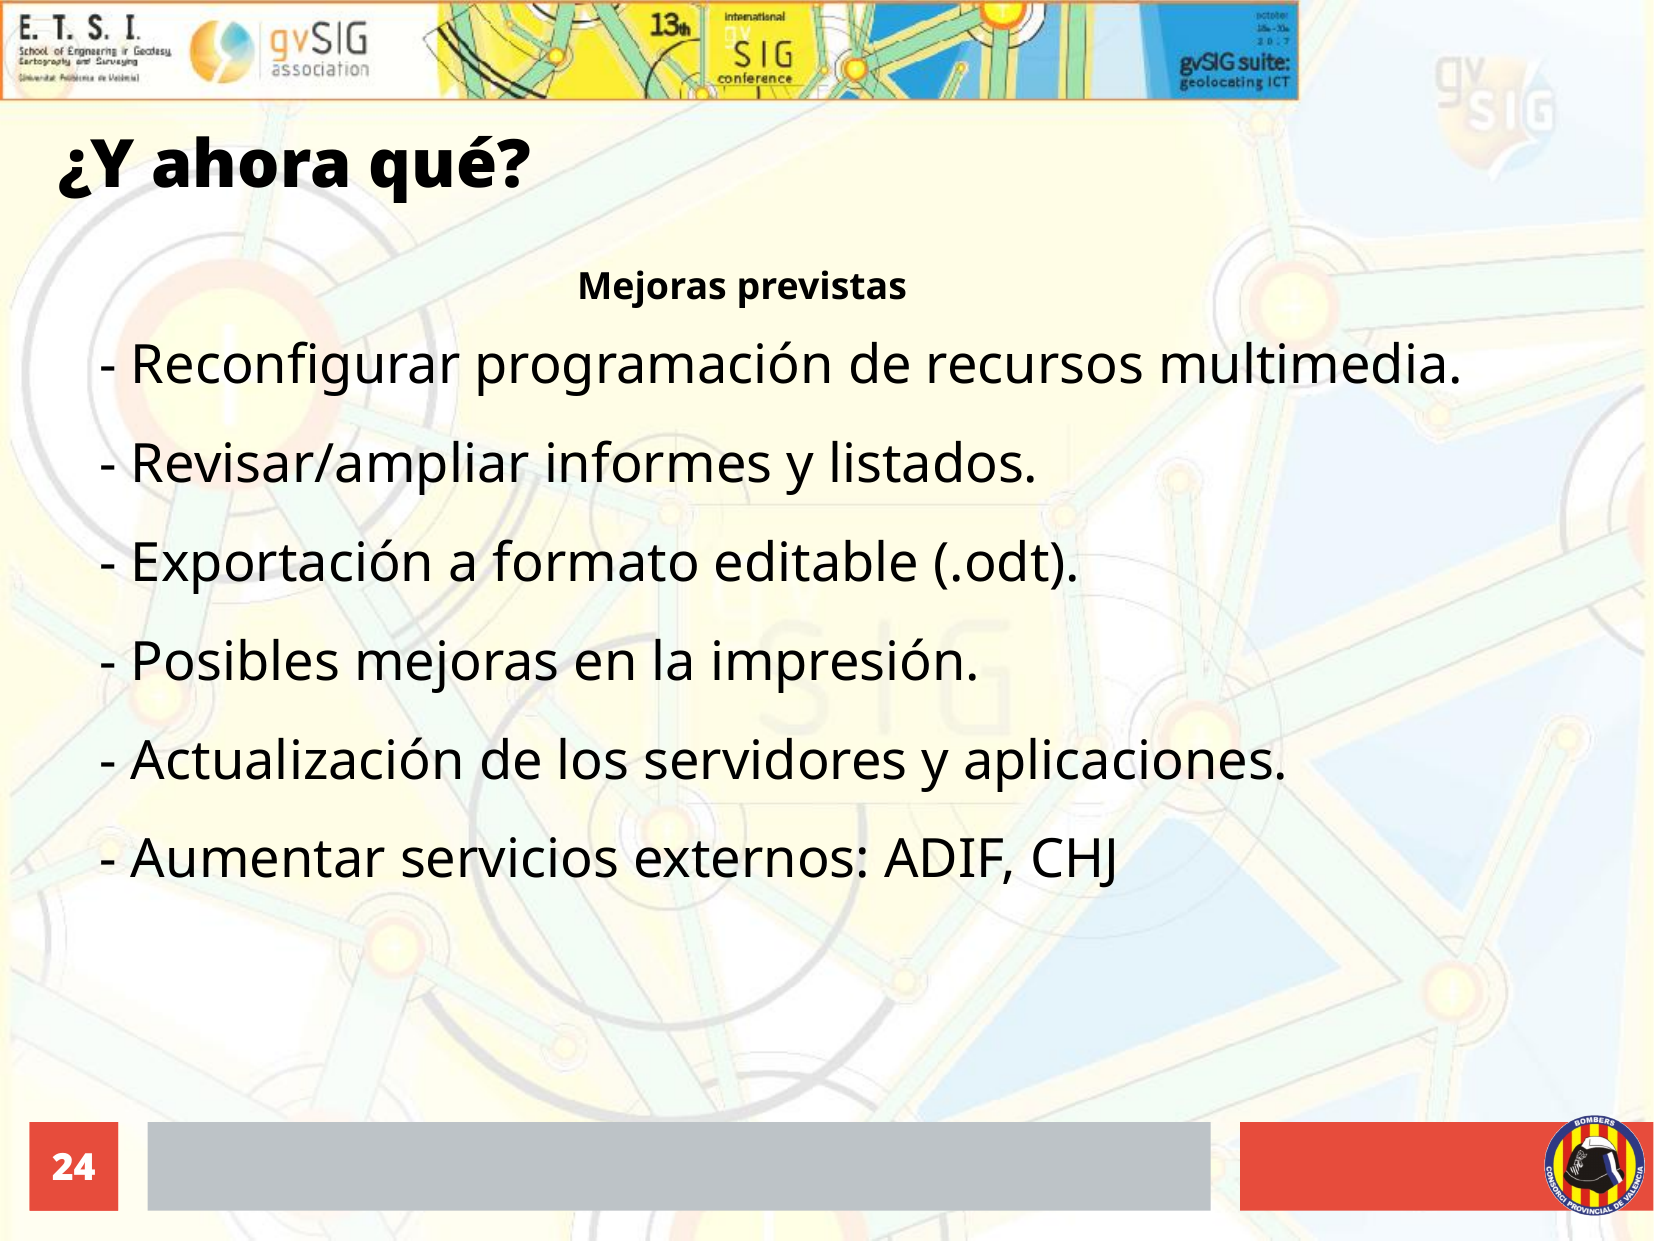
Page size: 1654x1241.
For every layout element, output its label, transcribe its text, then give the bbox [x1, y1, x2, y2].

picture [0, 0, 1654, 1241]
title ¿Y ahora qué? [59, 59, 1595, 207]
text_box - Reconfigurar programación de recursos multimedia. - Revisar/ampliar informes y listados. - Exportación a formato editable (.odt). - Posibles mejoras en la impresión. - Actualización de los servidores y aplicaciones. - Aumentar servicios externos: ADIF, CHJ [84, 318, 1558, 1241]
text_box Mejoras previstas [562, 252, 968, 318]
